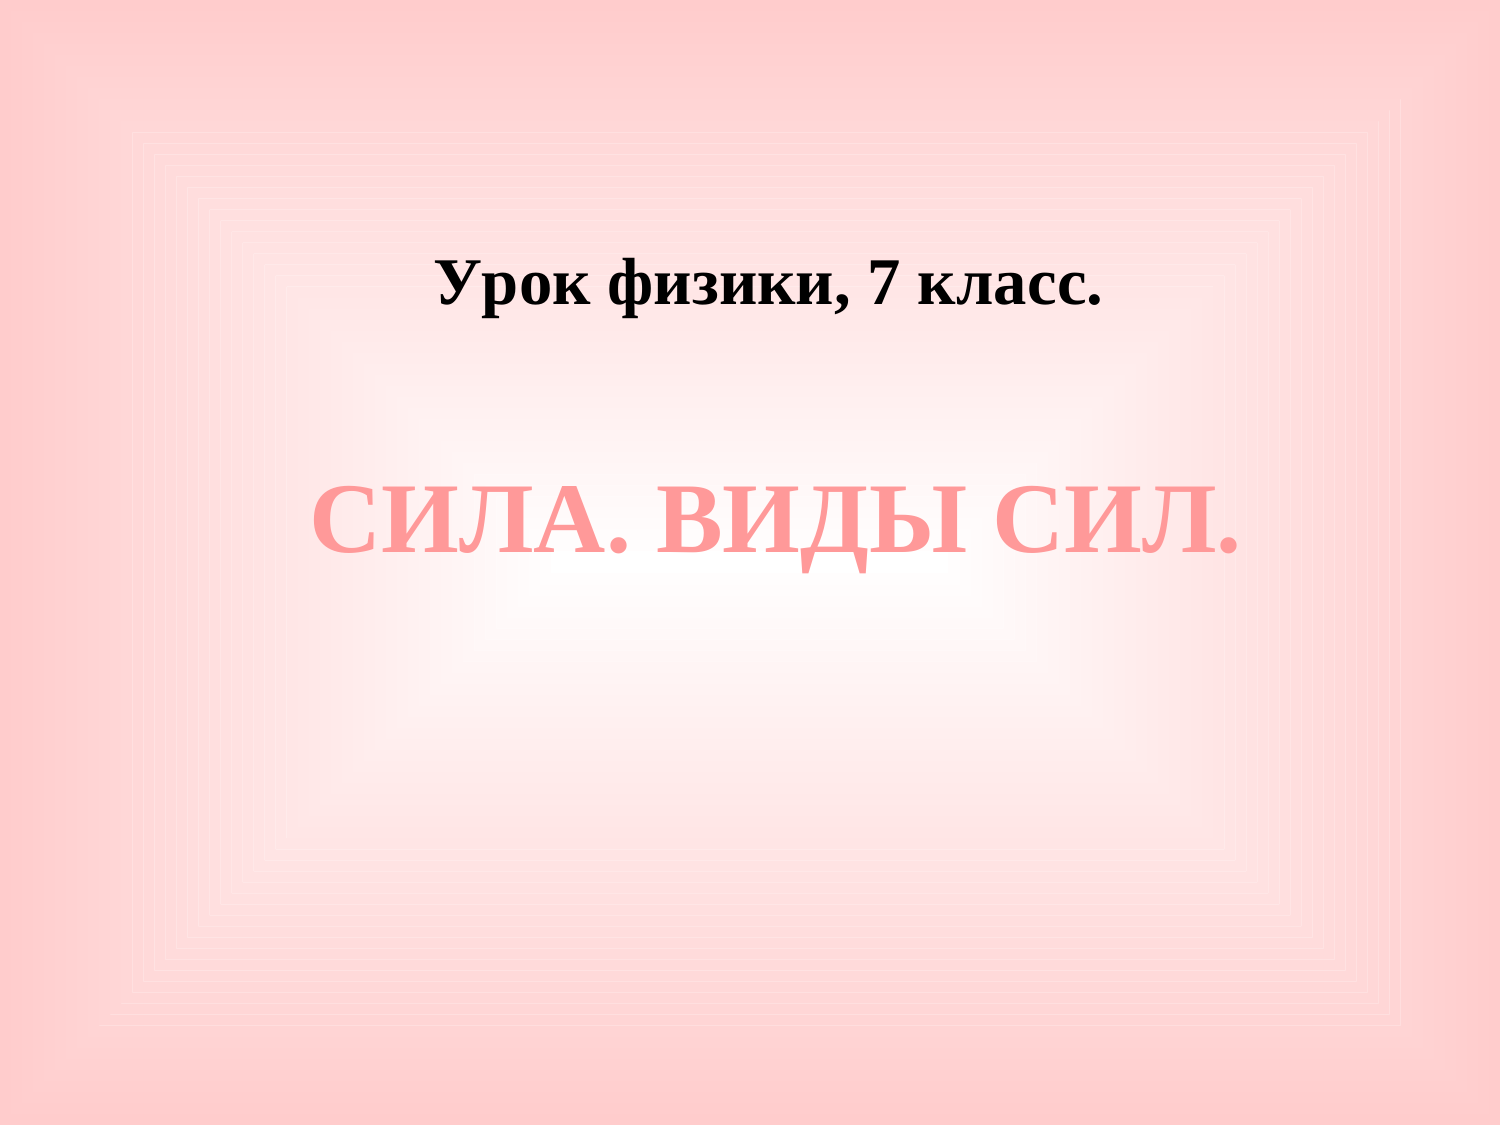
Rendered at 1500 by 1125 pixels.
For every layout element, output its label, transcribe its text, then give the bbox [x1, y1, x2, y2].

title СИЛА. ВИДЫ СИЛ. [150, 424, 1426, 613]
subtitle Урок физики, 7 класс. [324, 237, 1213, 411]
